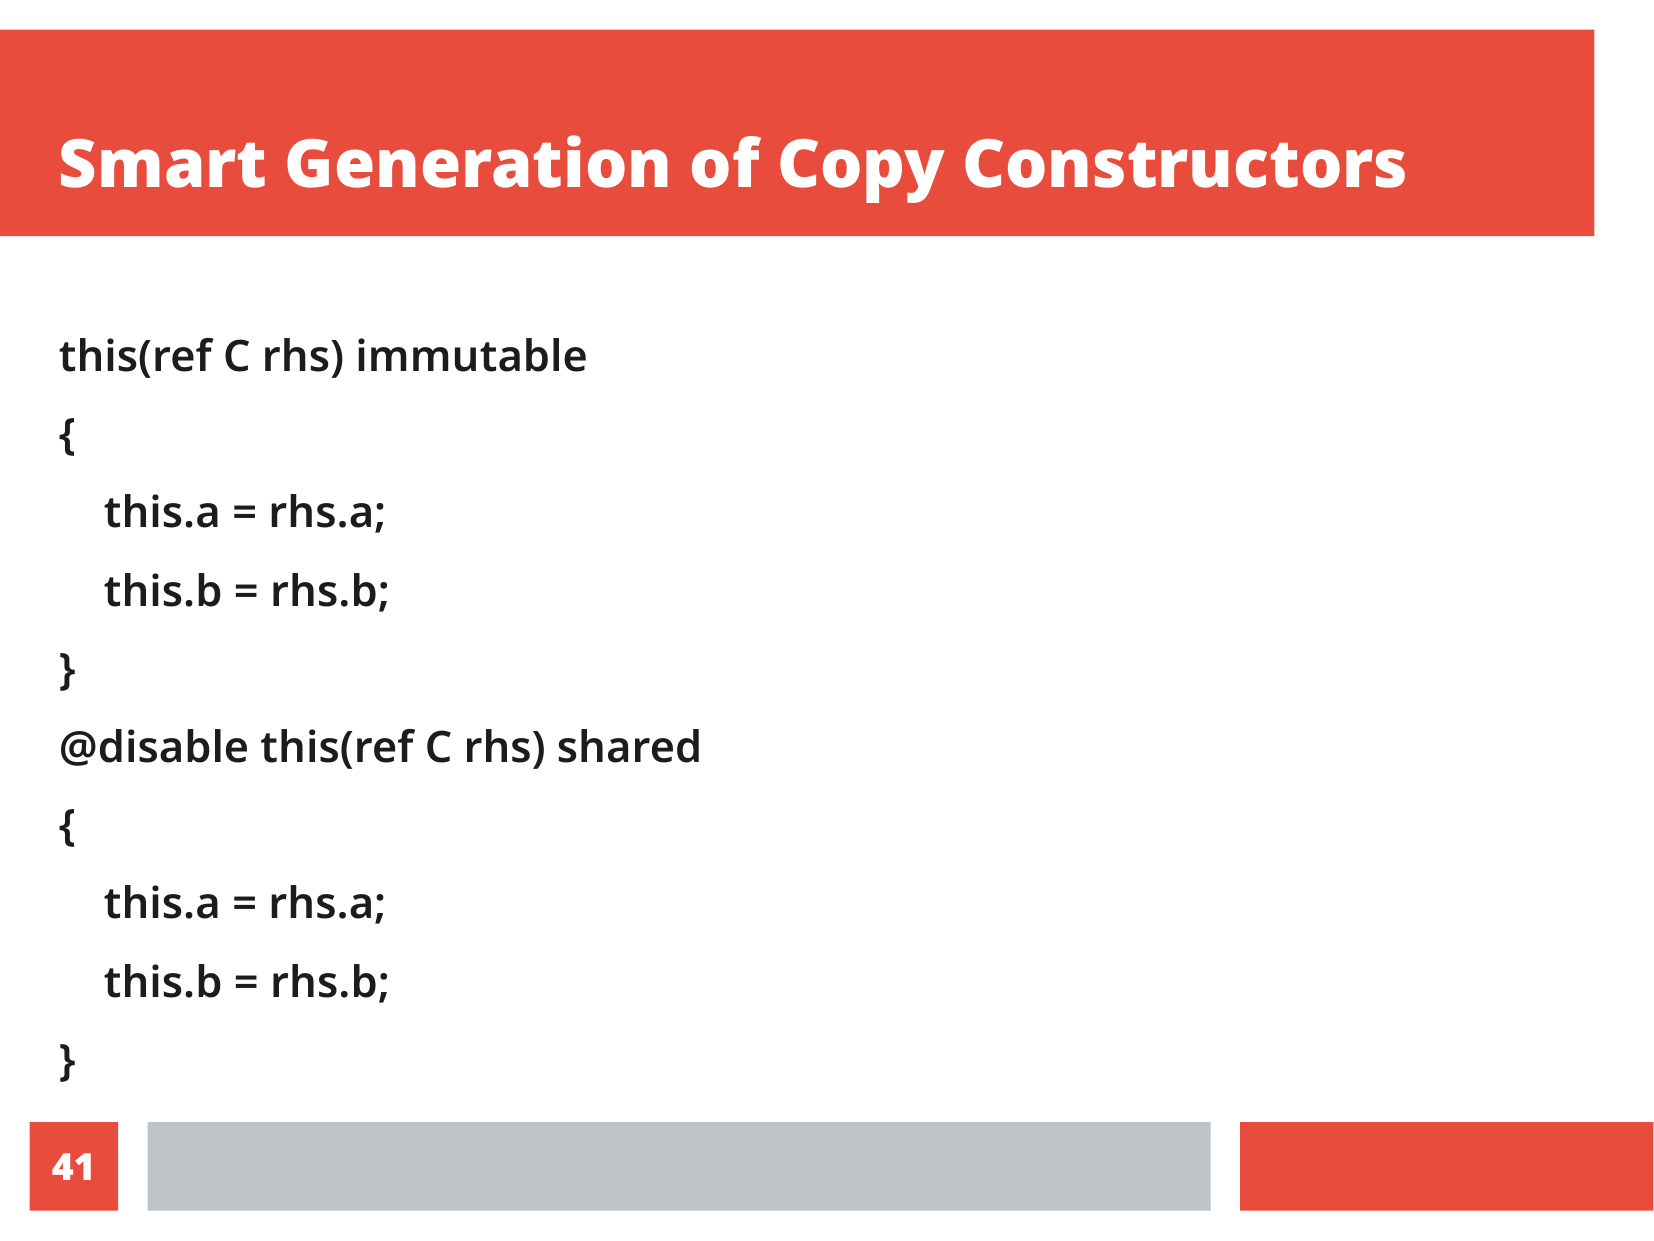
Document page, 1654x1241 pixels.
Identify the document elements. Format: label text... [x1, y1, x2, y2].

title Smart Generation of Copy Constructors [59, 59, 1595, 207]
list this(ref C rhs) immutable { this.a = rhs.a; this.b = rhs.b; } @disable this(ref C rhs) shared { this.a = rhs.a; this.b = rhs.b; } [59, 324, 1565, 1093]
